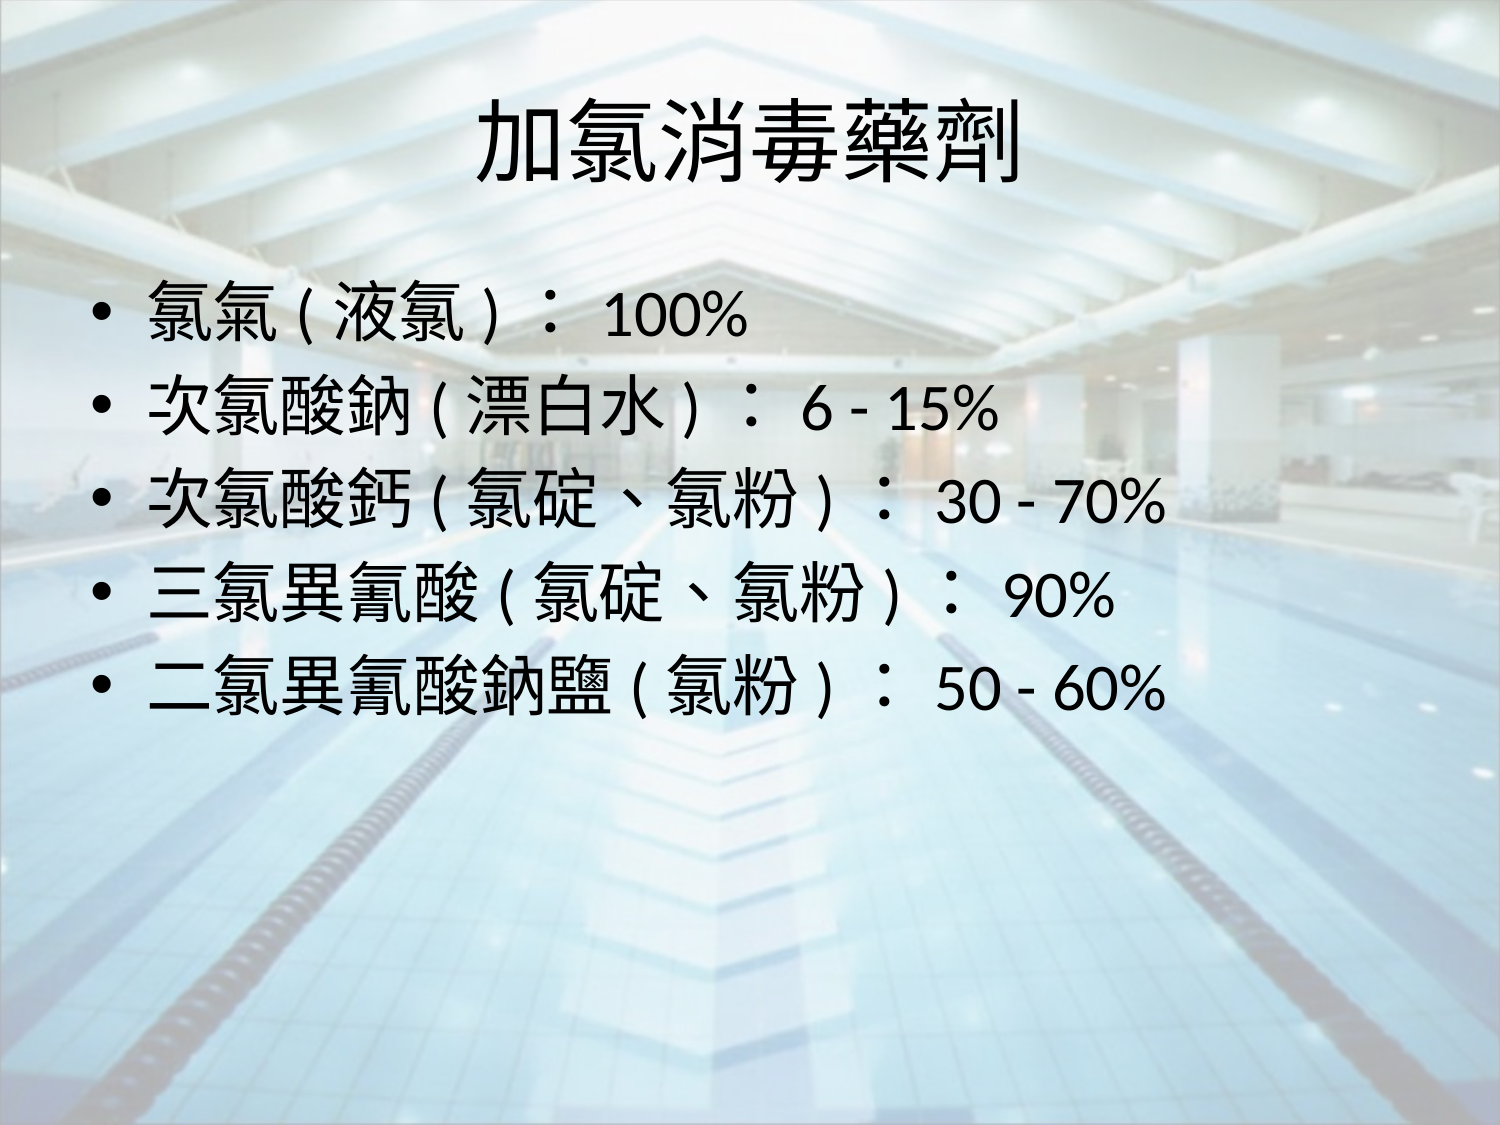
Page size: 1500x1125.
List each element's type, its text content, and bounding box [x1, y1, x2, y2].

title 加氯消毒藥劑 [75, 45, 1425, 233]
list 氯氣(液氯)：100% 次氯酸鈉(漂白水)：6 - 15% 次氯酸鈣(氯碇、氯粉)：30 - 70% 三氯異氰酸(氯碇、氯粉)：90% 二氯異氰酸鈉鹽(氯粉)：50 - 60% [75, 262, 1425, 1005]
